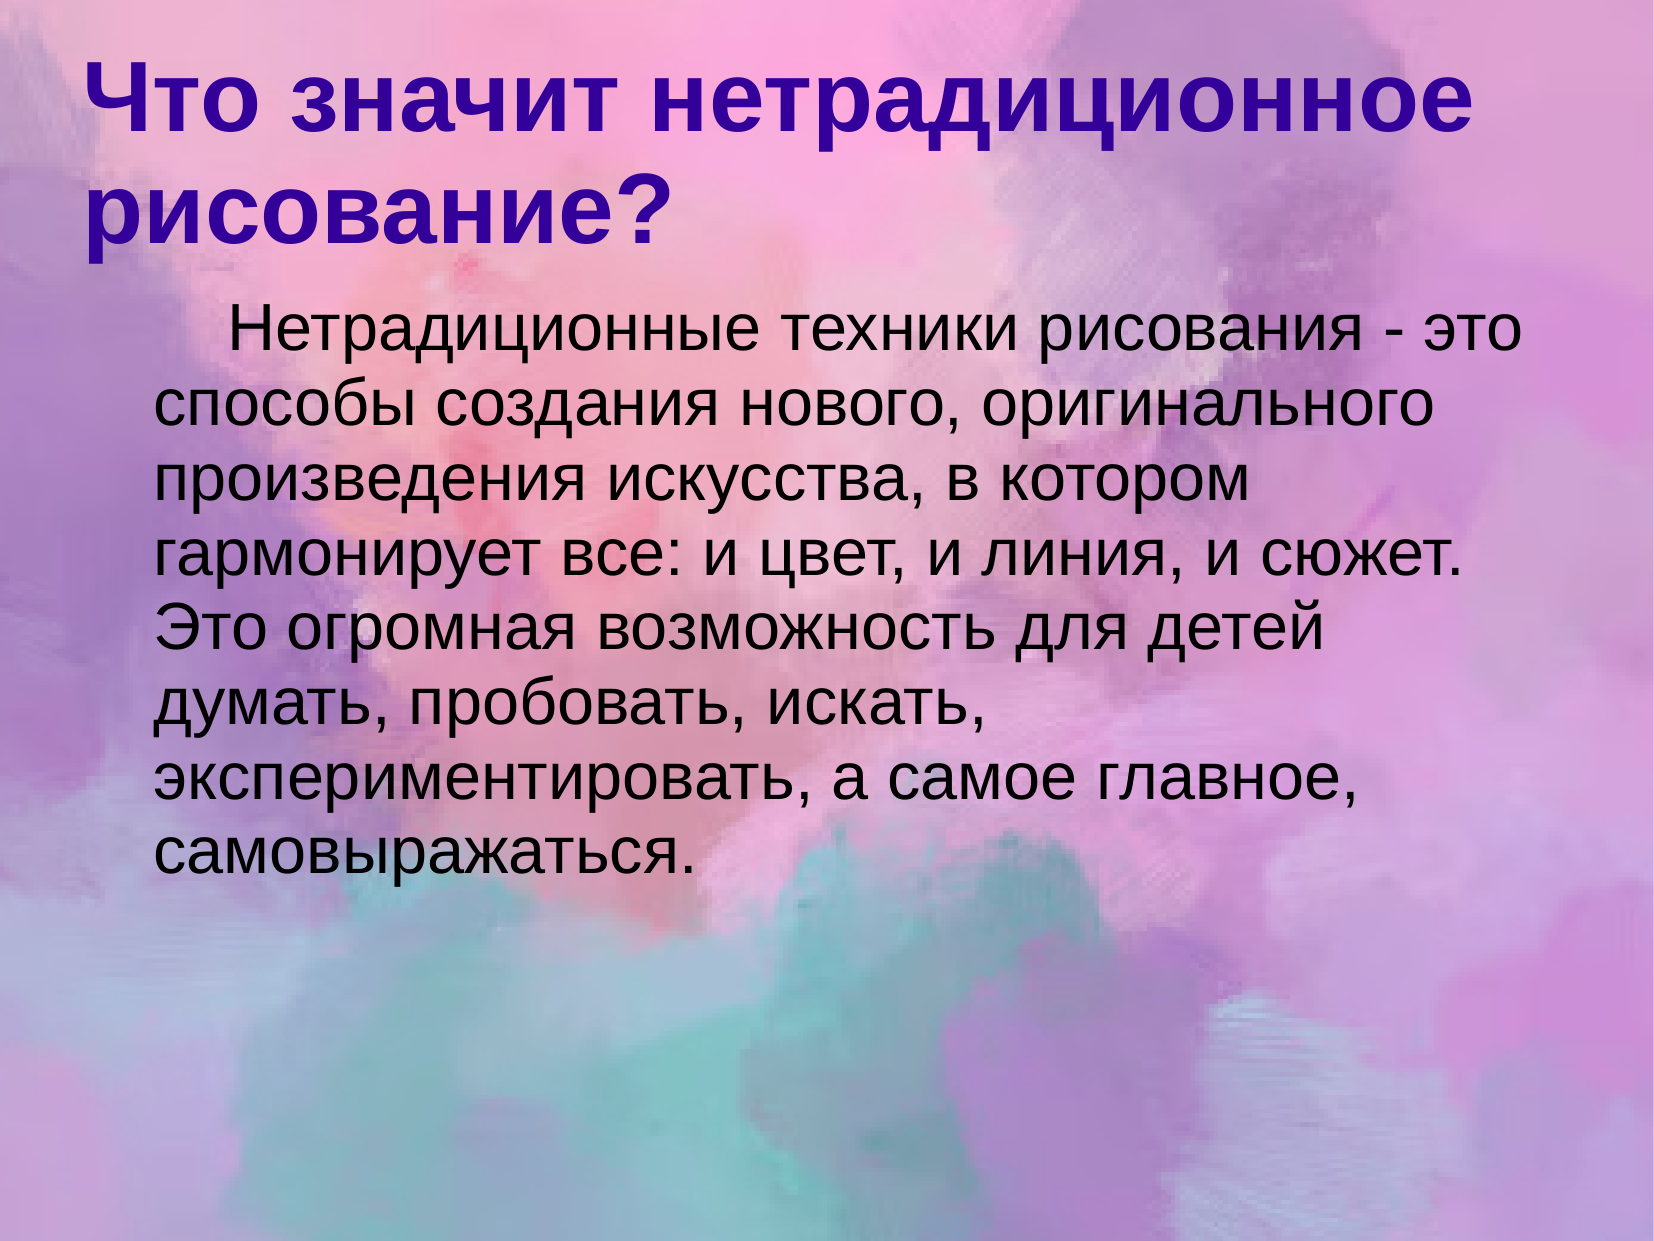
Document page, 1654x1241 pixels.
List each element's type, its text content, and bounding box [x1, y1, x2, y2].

picture [0, 0, 1654, 1241]
title Что значит нетрадиционное рисование? [82, 41, 1571, 265]
list Нетрадиционные техники рисования - это способы создания нового, оригинального произведения искусства, в котором гармонирует все: и цвет, и линия, и сюжет. Это огромная возможность для детей думать, пробовать, искать, экспериментировать, а самое главное, самовыражаться. [82, 290, 1571, 1010]
